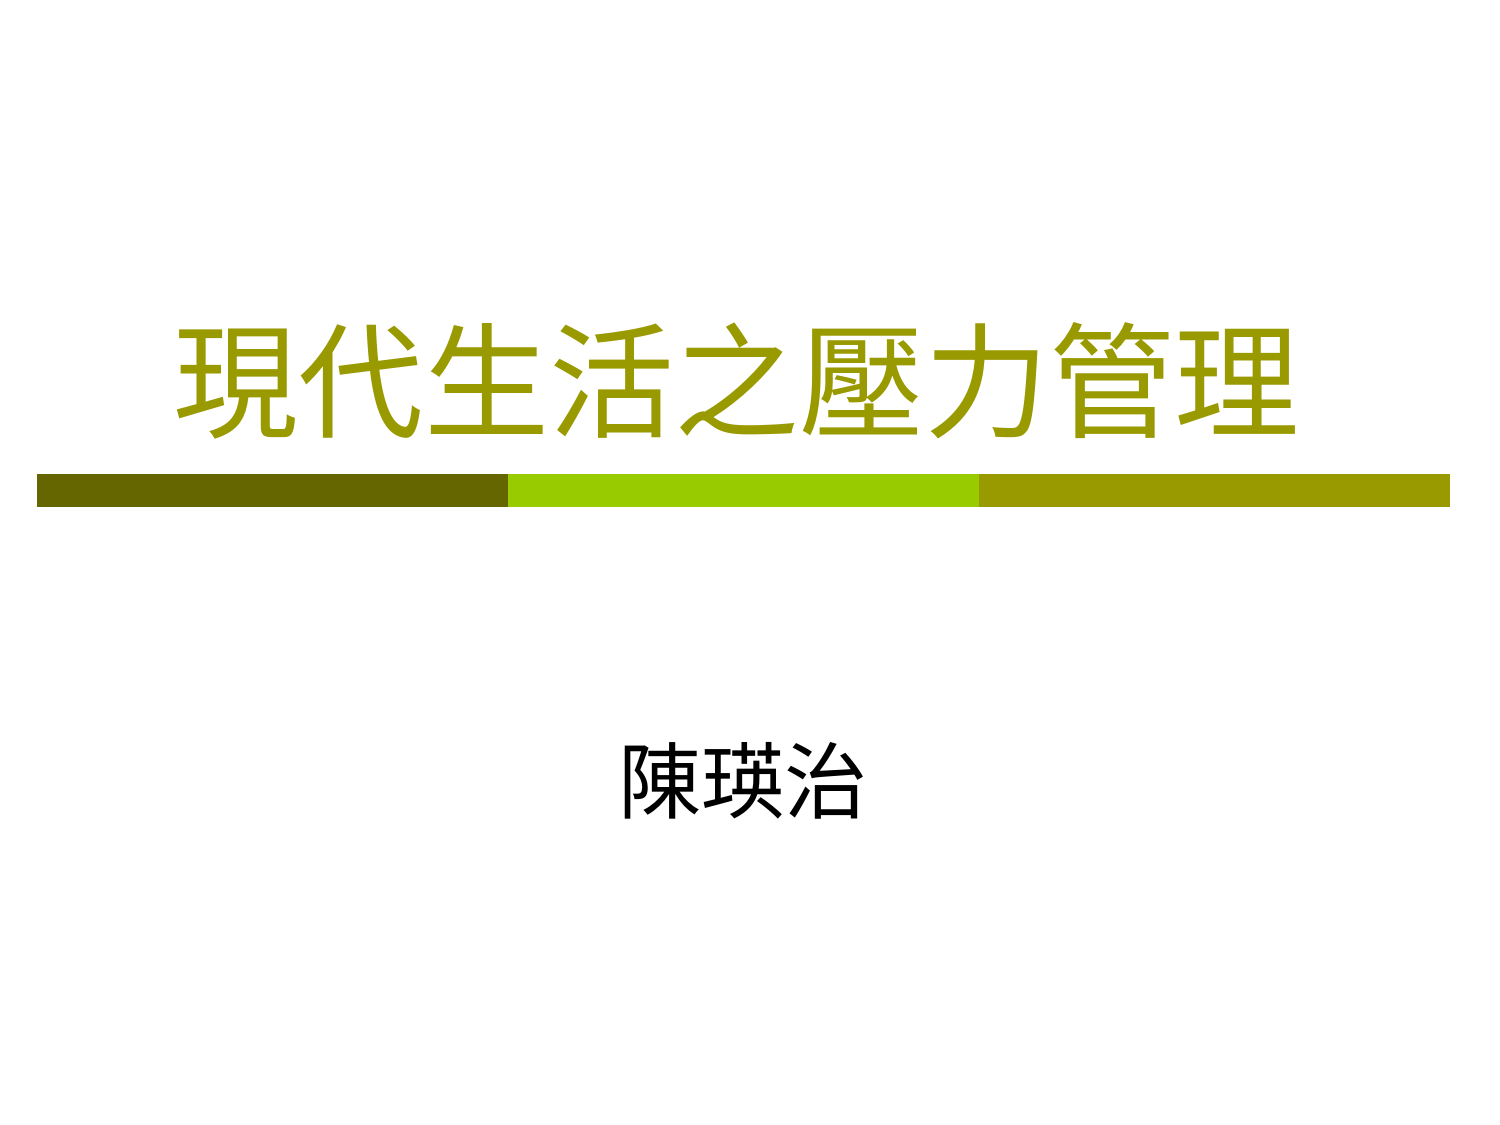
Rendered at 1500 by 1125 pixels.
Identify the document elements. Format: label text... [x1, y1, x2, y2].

subtitle 陳瑛治 [225, 536, 1276, 899]
title 現代生活之壓力管理 [112, 112, 1388, 462]
